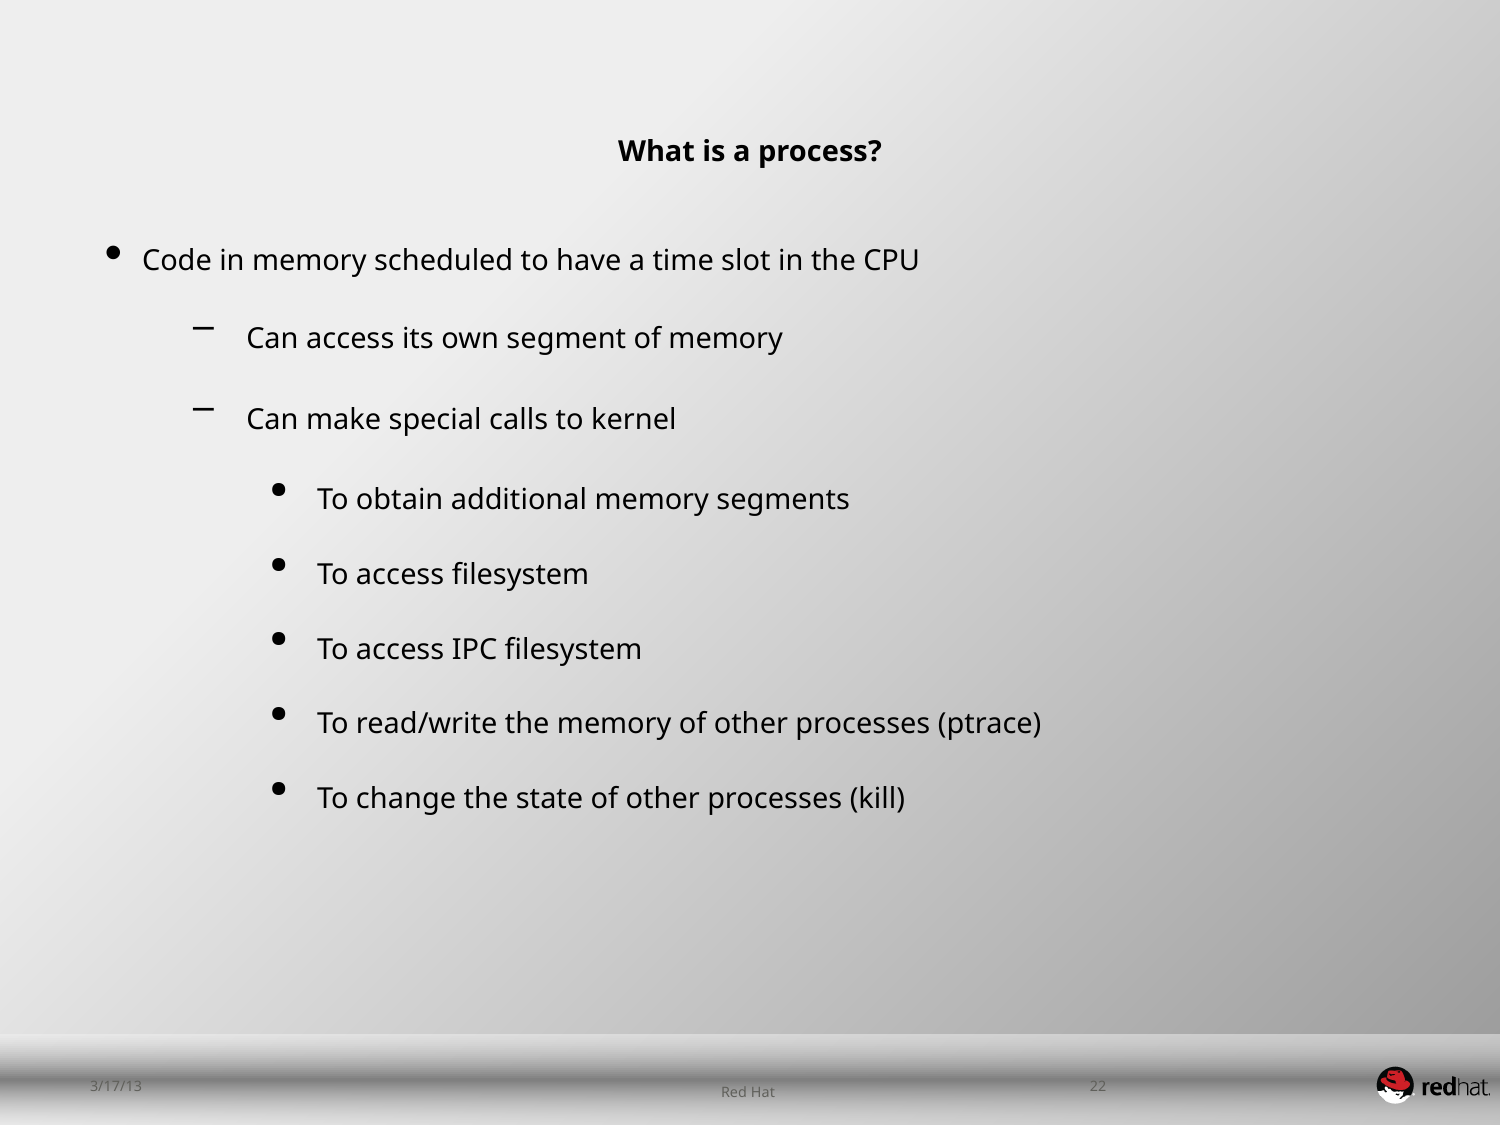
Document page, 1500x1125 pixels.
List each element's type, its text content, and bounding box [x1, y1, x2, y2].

slide_number <number> [1074, 1051, 1337, 1112]
picture [1364, 1057, 1500, 1110]
slide_number 3/17/13 [75, 1051, 425, 1112]
footer Red Hat [300, 1065, 1200, 1110]
title What is a process? [75, 22, 1426, 188]
list Code in memory scheduled to have a time slot in the CPU Can access its own segment of memory Can make special calls to kernel To obtain additional memory segments To access filesystem To access IPC filesystem To read/write the memory of other processes (ptrace) To change the state of other processes (kill) [74, 209, 1425, 1012]
